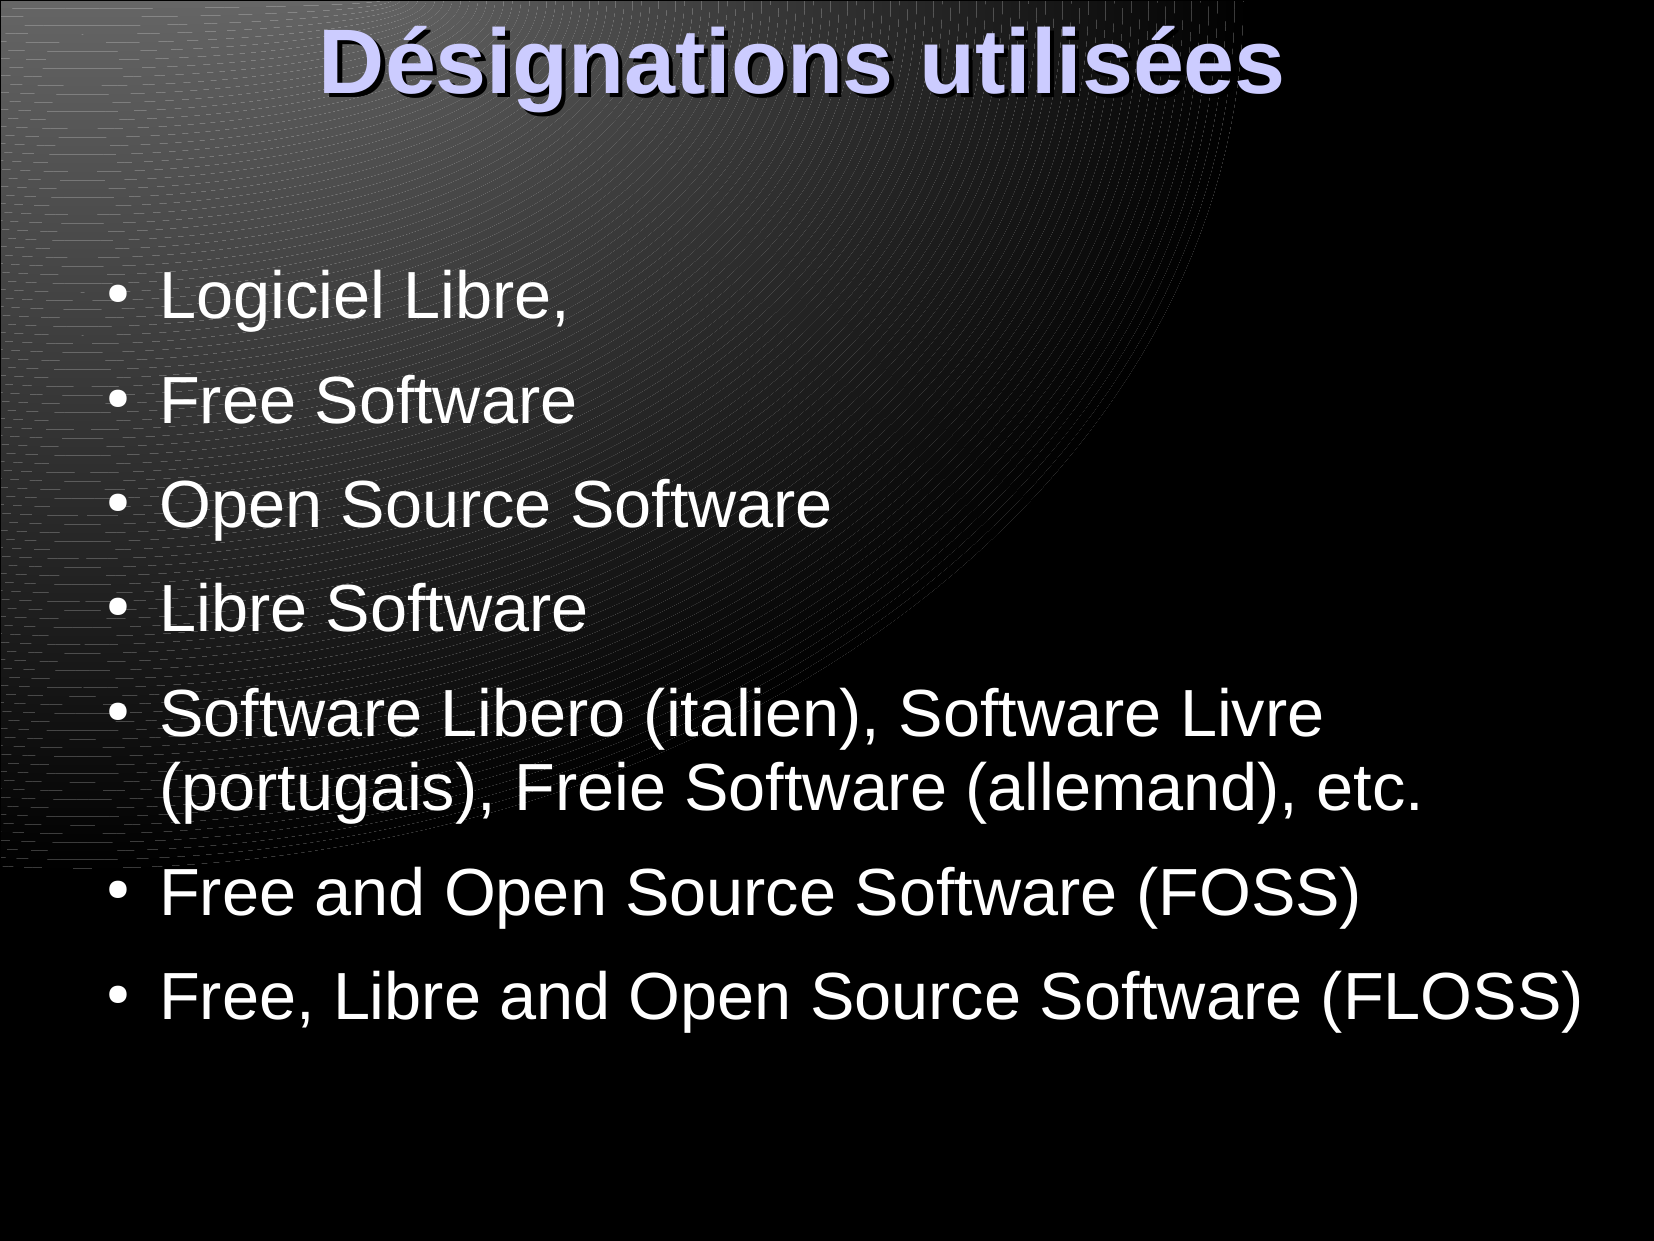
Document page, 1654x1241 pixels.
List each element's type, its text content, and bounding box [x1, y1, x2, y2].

title Désignations utilisées [59, 5, 1548, 119]
list Logiciel Libre, Free Software Open Source Software Libre Software Software Libero (italien), Software Livre (portugais), Freie Software (allemand), etc. Free and Open Source Software (FOSS) Free, Libre and Open Source Software (FLOSS) [88, 258, 1601, 1034]
